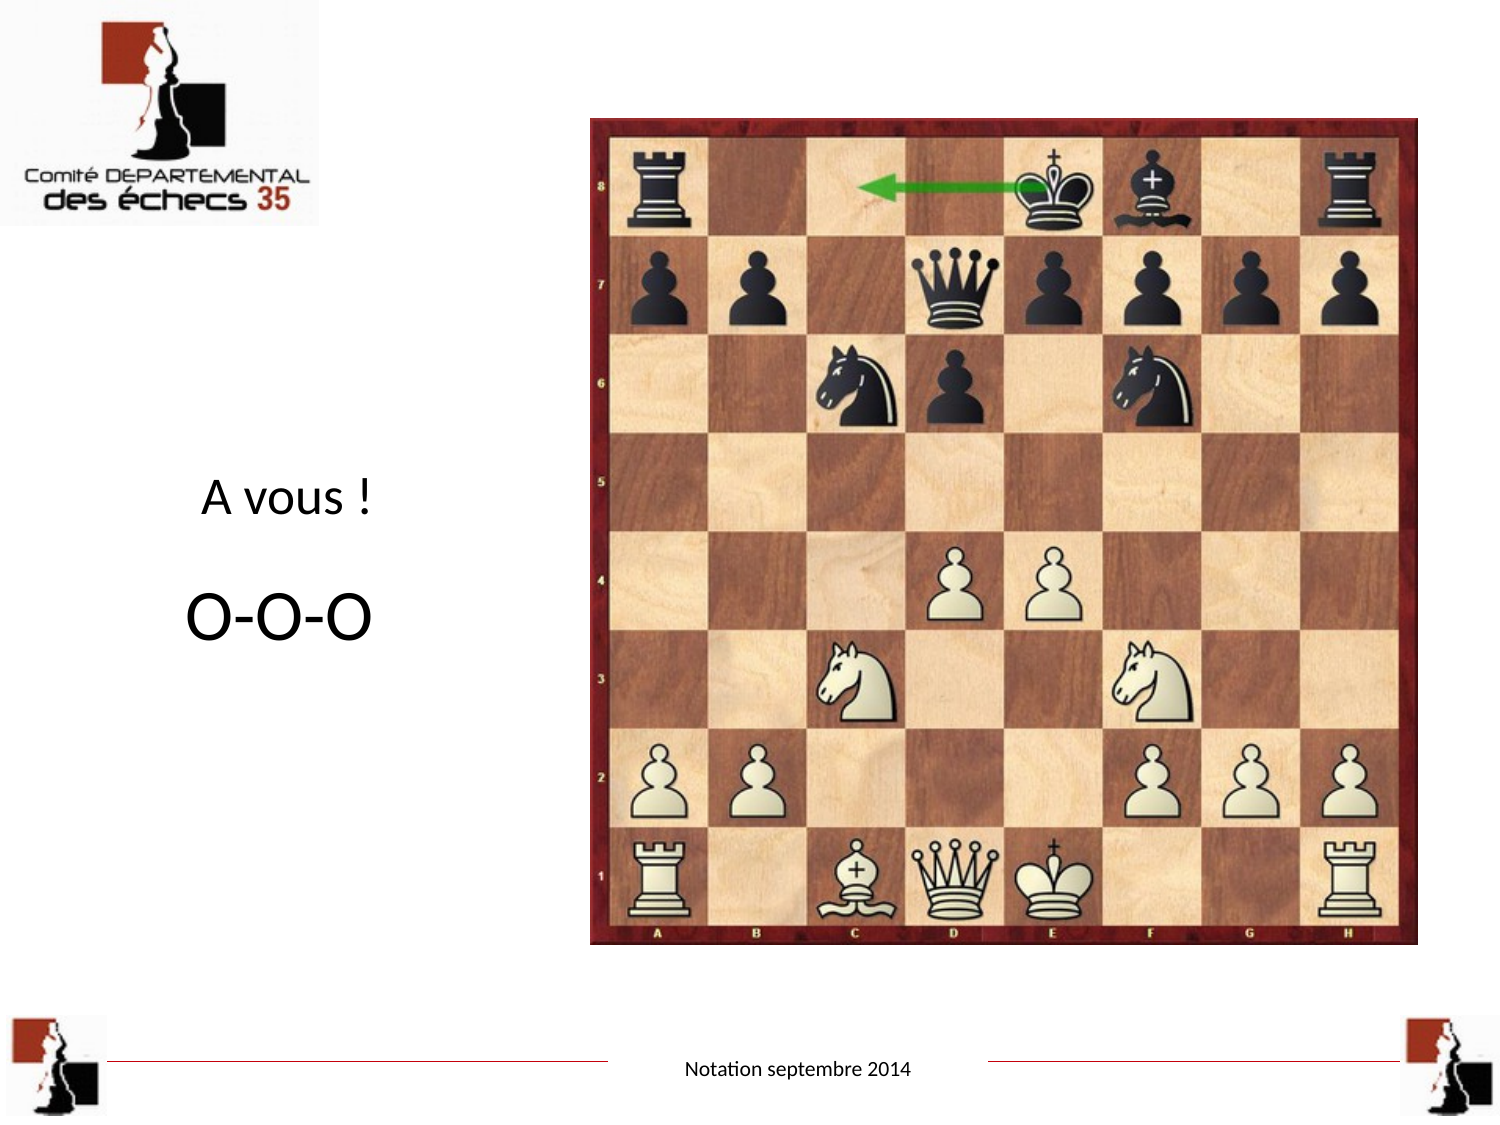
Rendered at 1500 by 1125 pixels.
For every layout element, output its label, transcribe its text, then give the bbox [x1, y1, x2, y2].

picture [1400, 1015, 1500, 1116]
picture [0, 0, 319, 226]
text_box O-O-O [16, 448, 544, 875]
text_box A vous ! [23, 342, 551, 768]
picture [6, 1015, 107, 1116]
picture [590, 118, 1418, 945]
